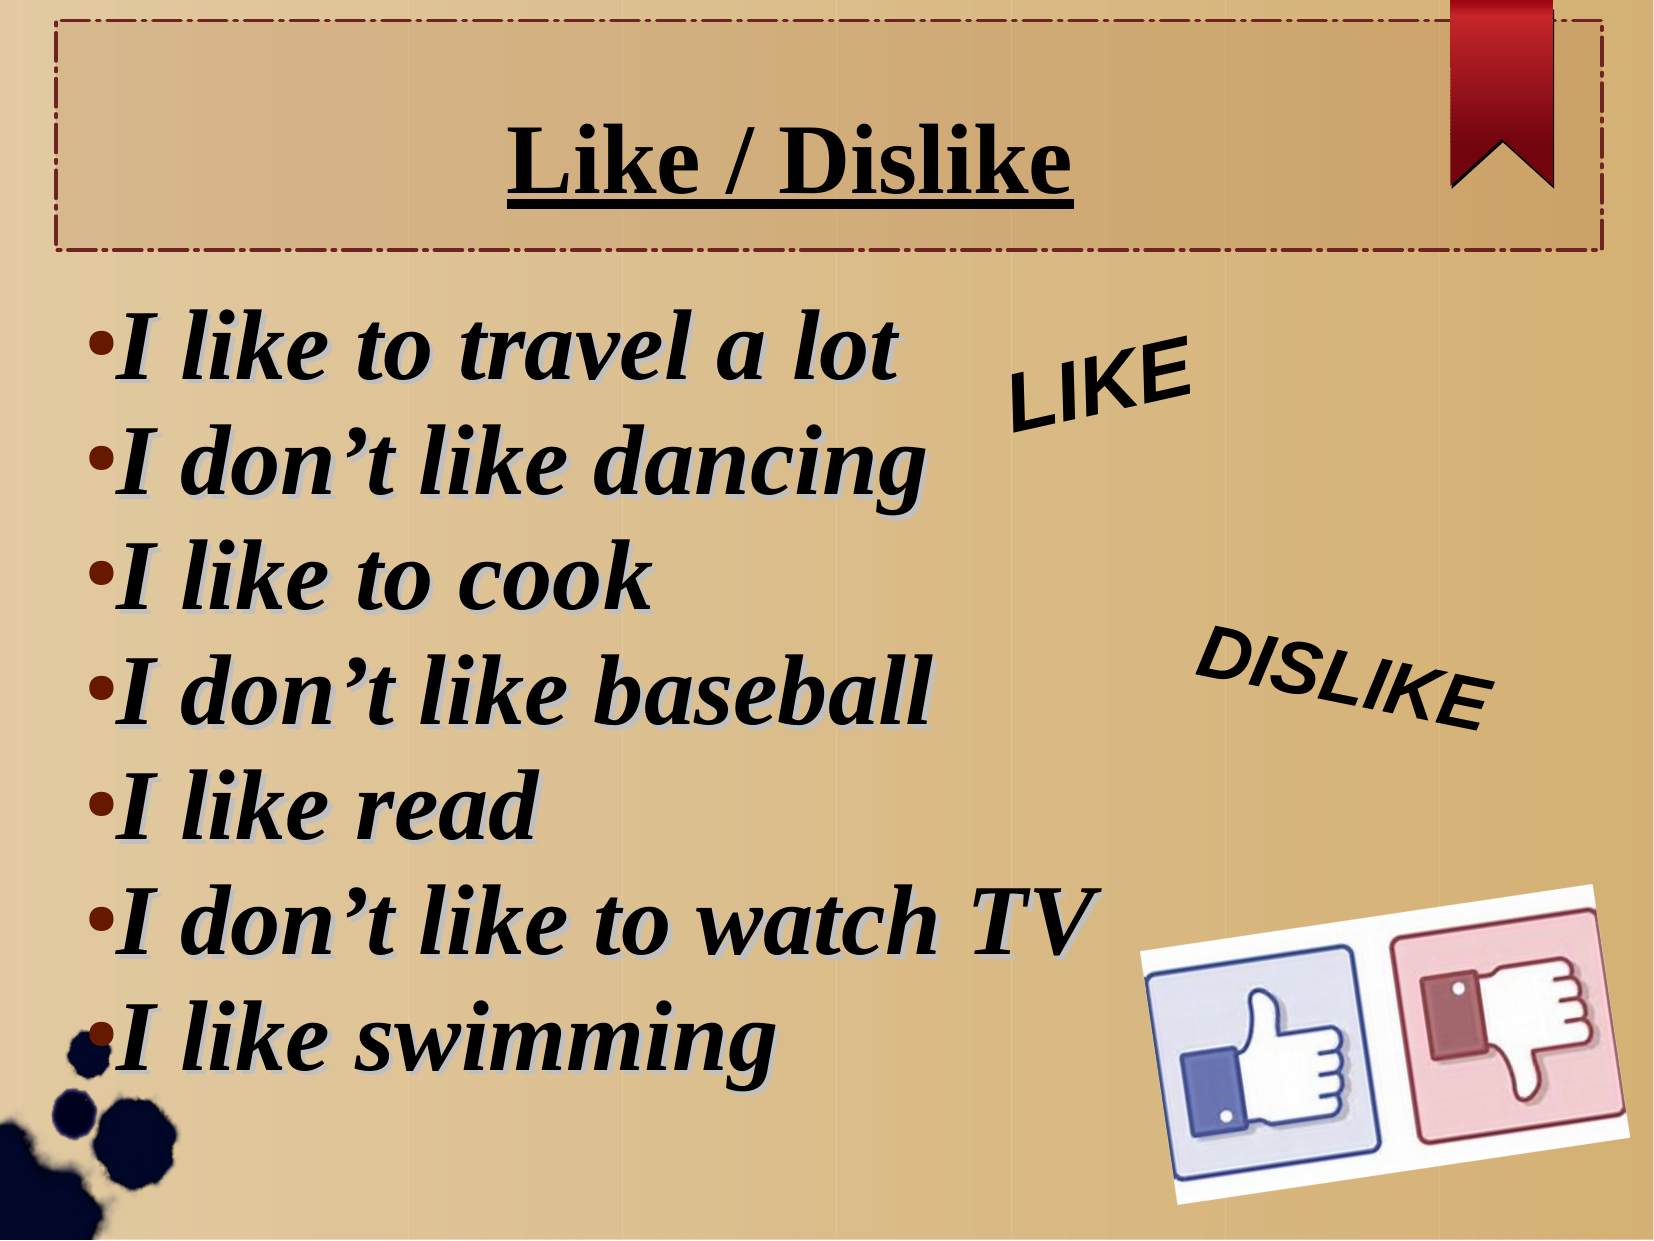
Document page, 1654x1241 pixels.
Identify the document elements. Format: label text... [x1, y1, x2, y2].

title Like / Dislike [61, 48, 1550, 256]
text_box DISLIKE [1158, 597, 1554, 849]
text_box LIKE [980, 307, 1223, 462]
picture [1139, 883, 1630, 1205]
list I like to travel a lot I don’t like dancing I like to cook I don’t like baseball I like read I don’t like to watch TV I like swimming [82, 290, 1571, 1158]
